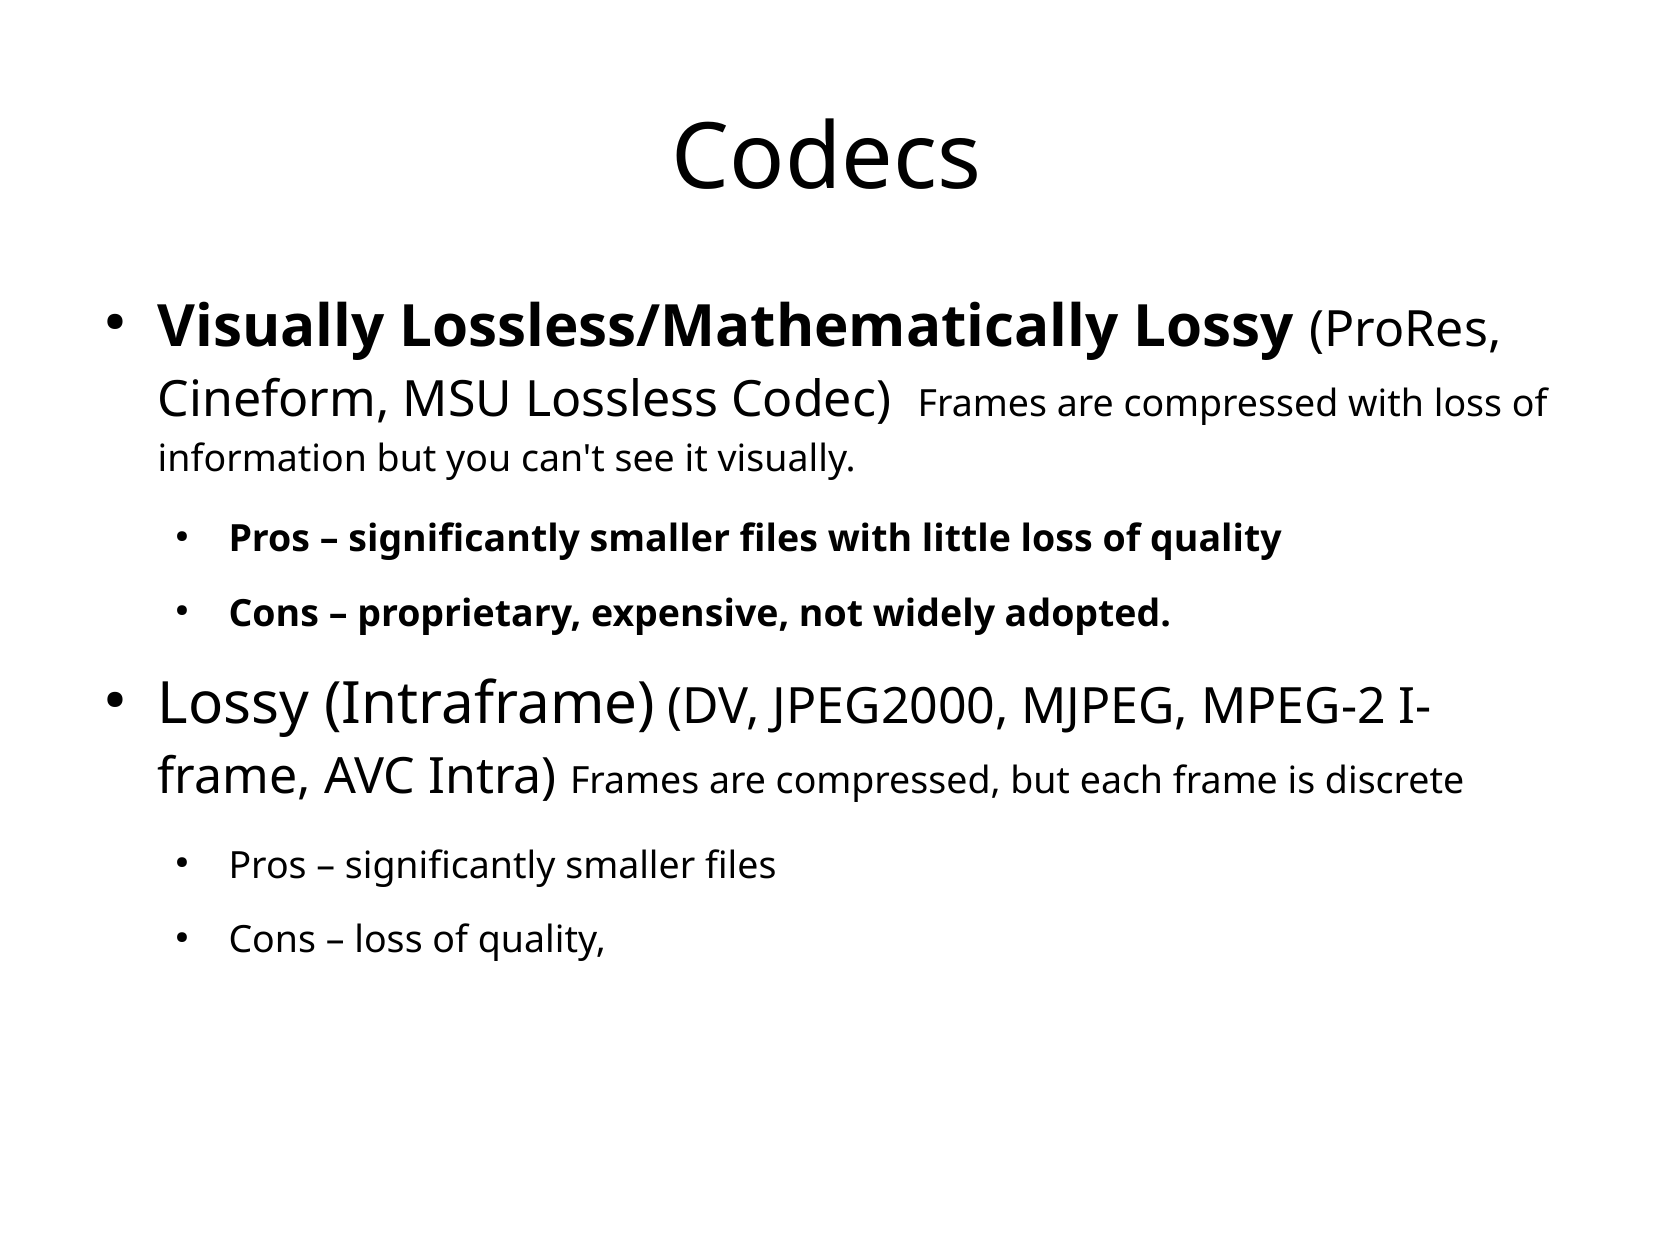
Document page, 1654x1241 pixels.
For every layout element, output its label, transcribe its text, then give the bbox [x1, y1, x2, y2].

title Codecs [82, 56, 1571, 250]
list Visually Lossless/Mathematically Lossy (ProRes, Cineform, MSU Lossless Codec) Frames are compressed with loss of information but you can't see it visually. Pros – significantly smaller files with little loss of quality Cons – proprietary, expensive, not widely adopted. Lossy (Intraframe) (DV, JPEG2000, MJPEG, MPEG-2 I-frame, AVC Intra) Frames are compressed, but each frame is discrete Pros – significantly smaller files Cons – loss of quality, [86, 283, 1576, 1088]
